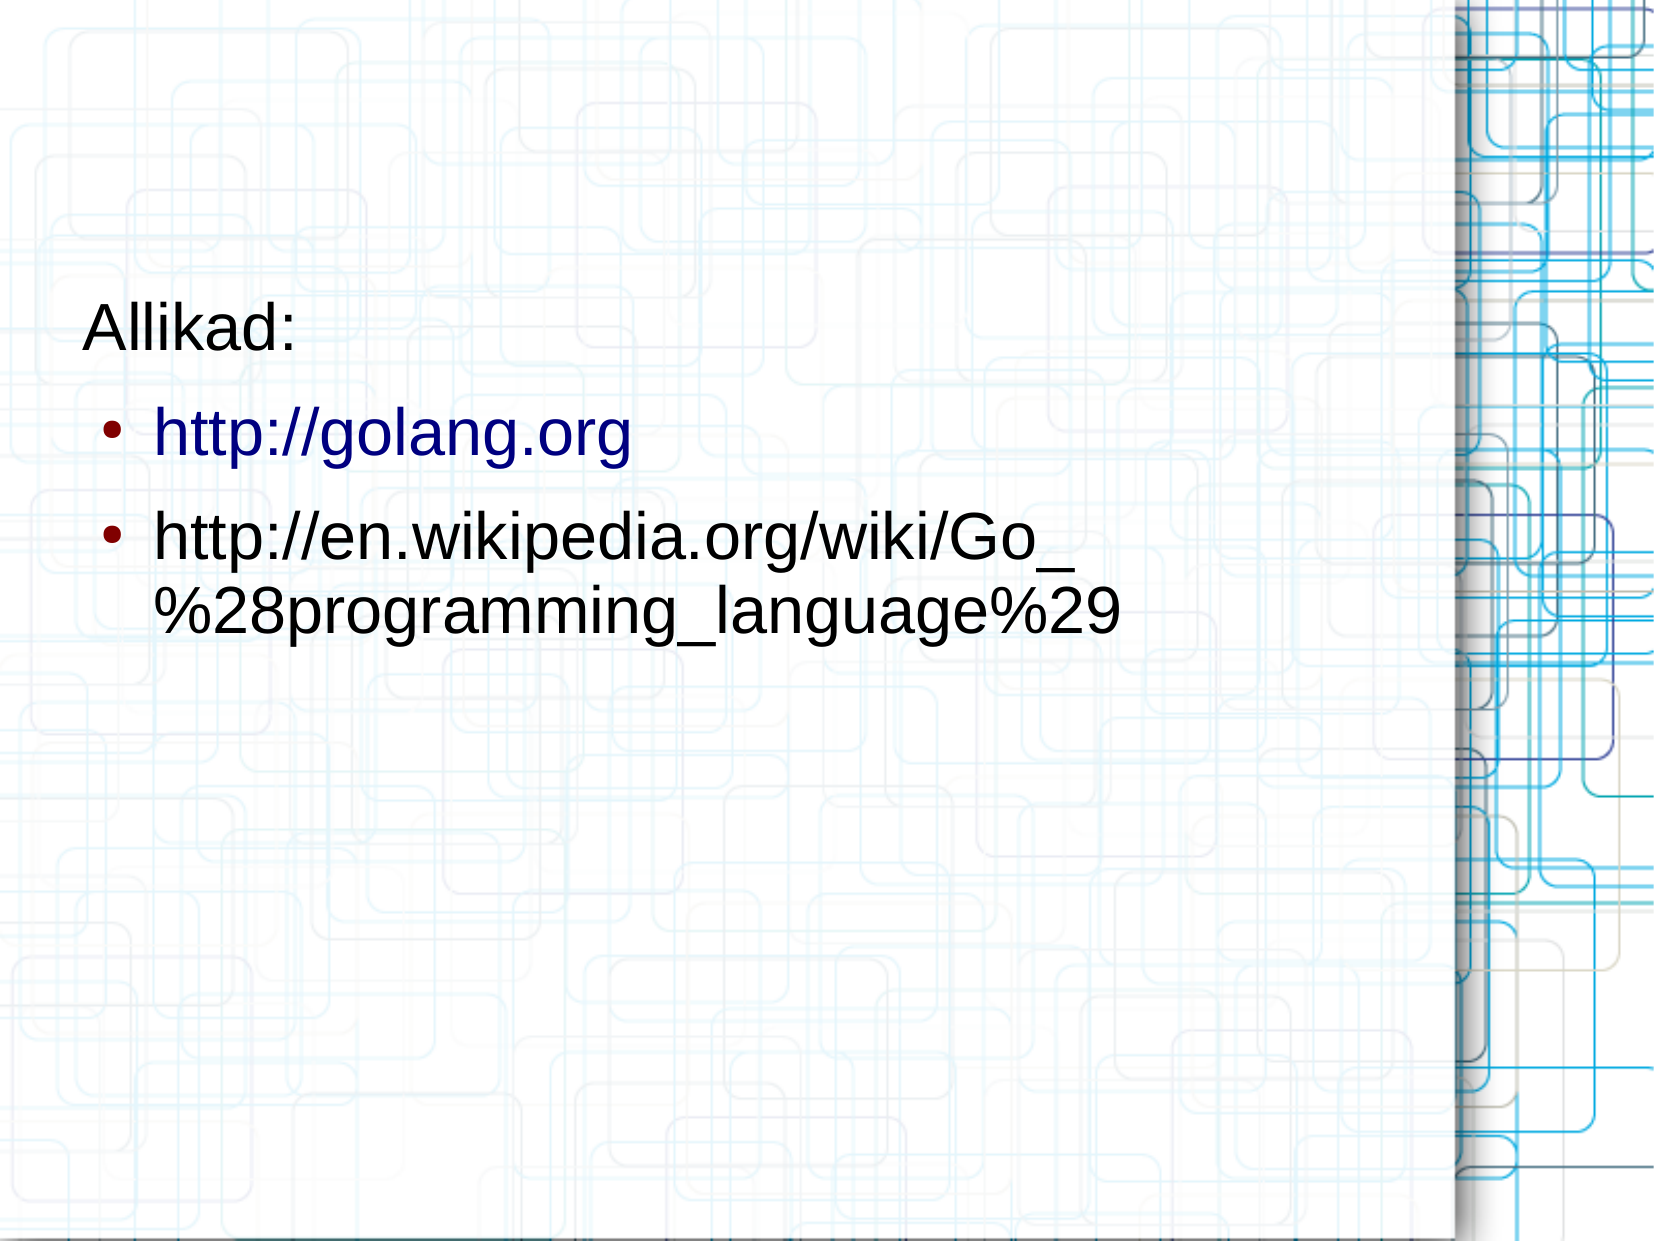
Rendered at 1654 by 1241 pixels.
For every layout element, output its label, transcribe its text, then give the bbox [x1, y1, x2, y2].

picture [0, 0, 1654, 1241]
list Allikad: http://golang.org http://en.wikipedia.org/wiki/Go_%28programming_language%29 [82, 290, 1418, 1094]
